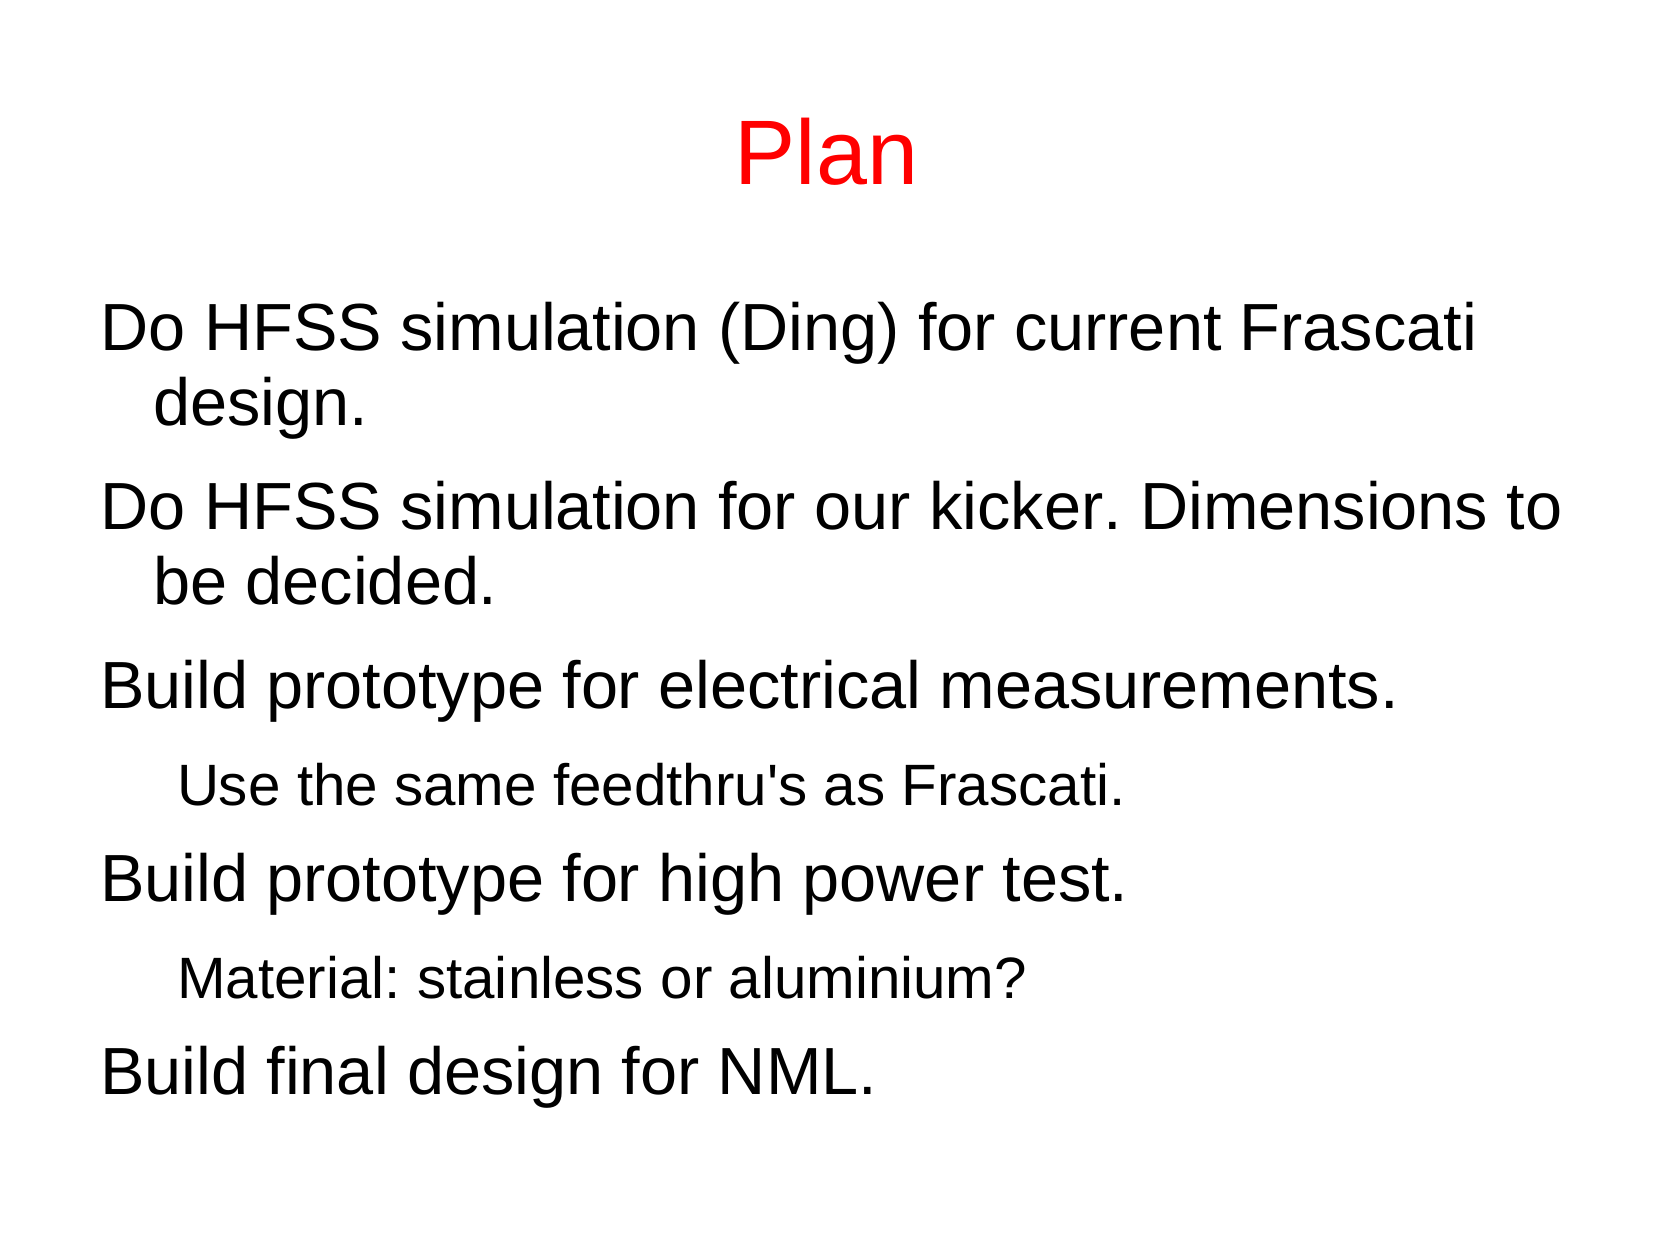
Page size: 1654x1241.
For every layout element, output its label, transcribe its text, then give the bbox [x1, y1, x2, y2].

title Plan [82, 56, 1571, 250]
list Do HFSS simulation (Ding) for current Frascati design. Do HFSS simulation for our kicker. Dimensions to be decided. Build prototype for electrical measurements. Use the same feedthru's as Frascati. Build prototype for high power test. Material: stainless or aluminium? Build final design for NML. [82, 290, 1571, 1109]
